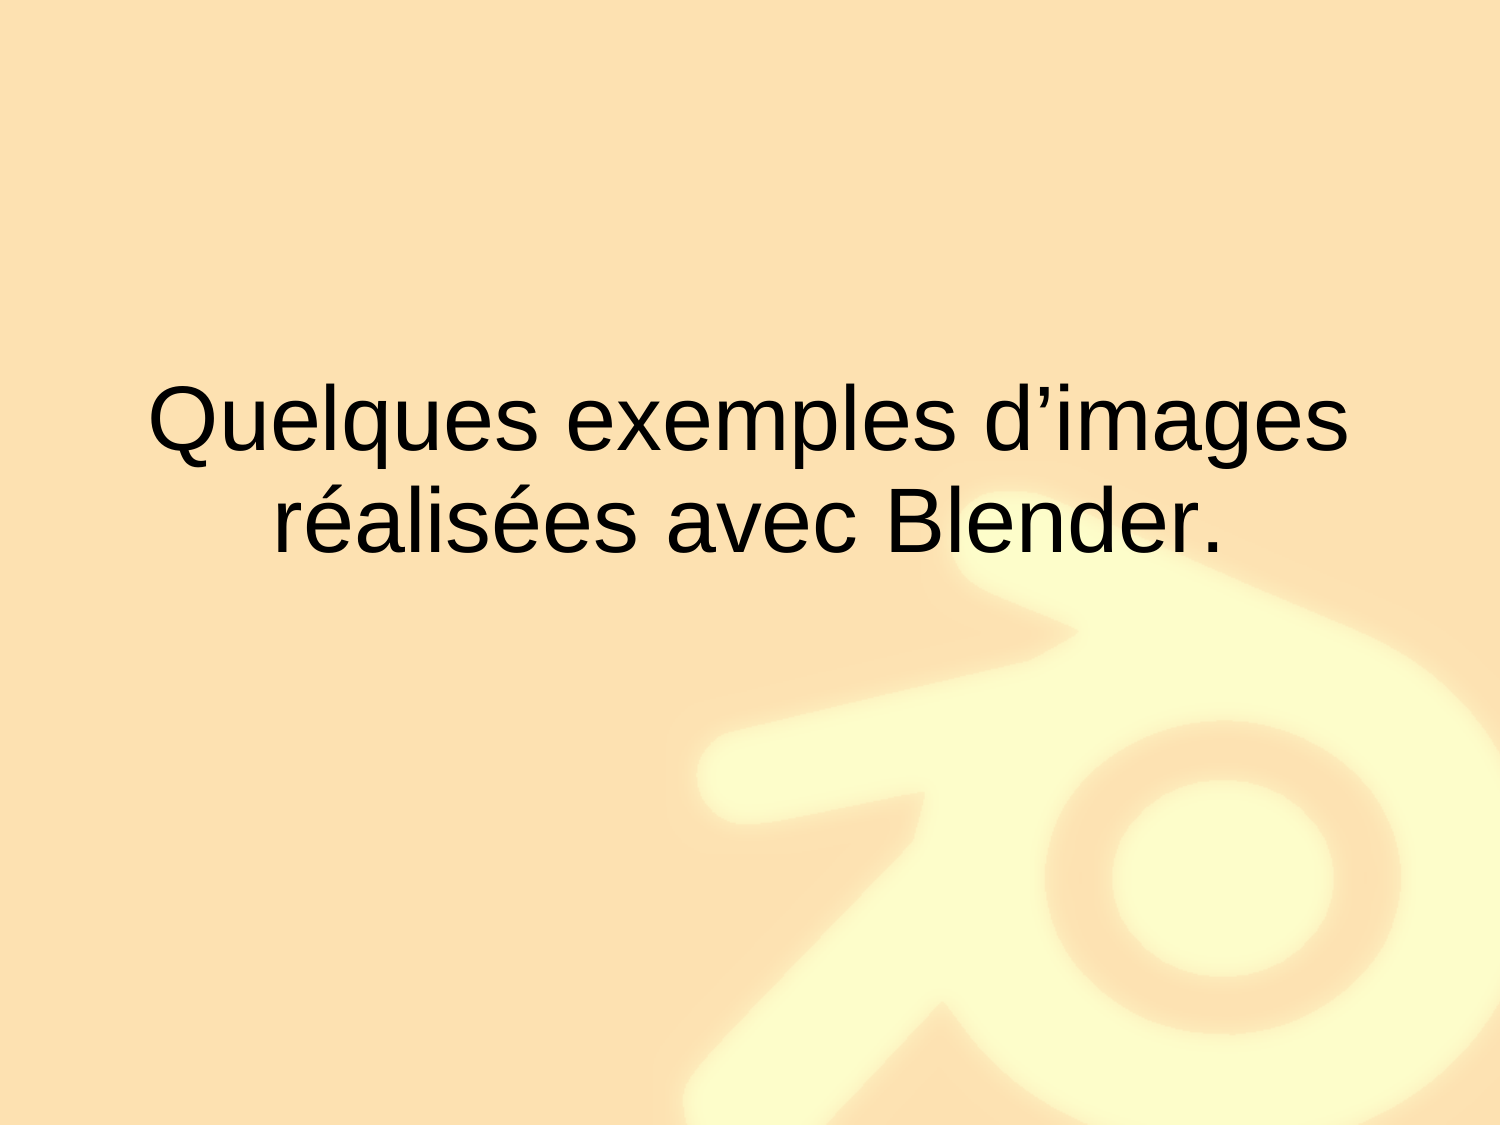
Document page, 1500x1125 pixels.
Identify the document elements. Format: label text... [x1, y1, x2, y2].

title Quelques exemples d’images réalisées avec Blender. [112, 349, 1388, 591]
picture [0, 0, 1500, 1125]
